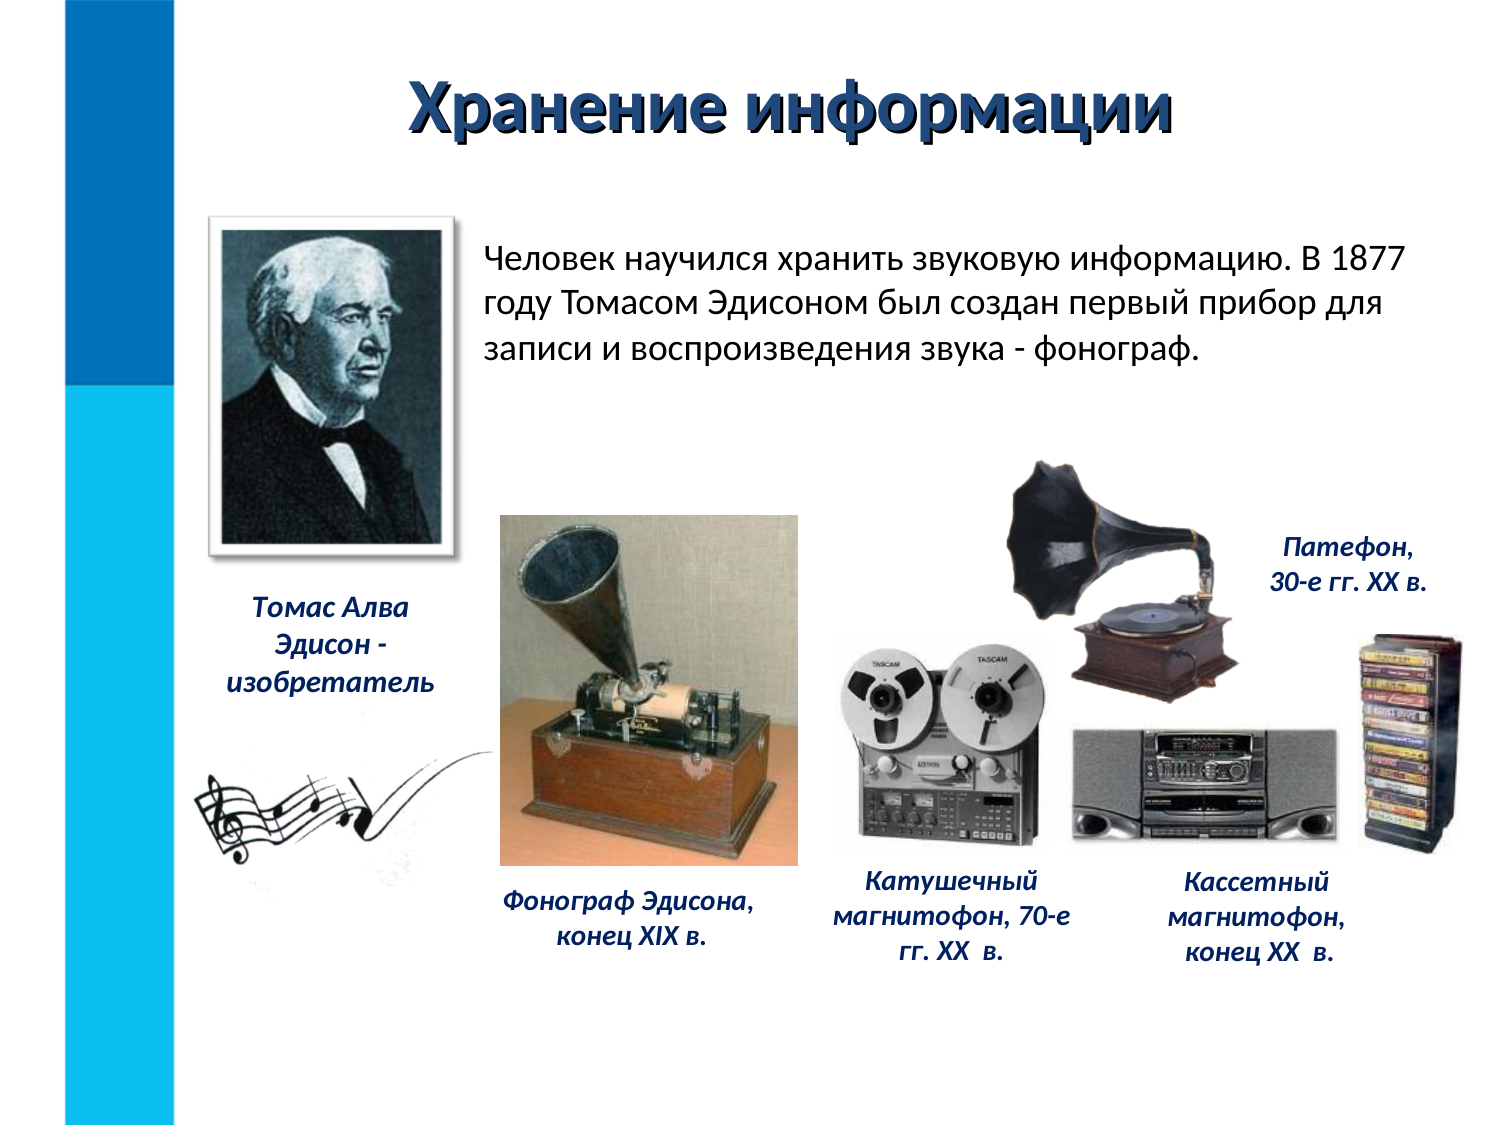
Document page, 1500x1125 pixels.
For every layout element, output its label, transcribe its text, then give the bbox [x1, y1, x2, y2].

title Хранение информации [177, 23, 1406, 178]
text_box Фонограф Эдисона, конец XIX в. [437, 873, 814, 960]
text_box Катушечный магнитофон, 70-е гг. XX в. [814, 853, 1088, 975]
text_box Патефон, 30-е гг. XX в. [1246, 519, 1489, 606]
text_box Кассетный магнитофон, конец XX в. [1084, 854, 1430, 976]
picture [0, 0, 1500, 1125]
list Человек научился хранить звуковую информацию. В 1877 году Томасом Эдисоном был создан первый прибор для записи и воспроизведения звука - фонограф. [469, 224, 1441, 467]
text_box Томас Алва Эдисон - изобретатель [188, 578, 473, 707]
